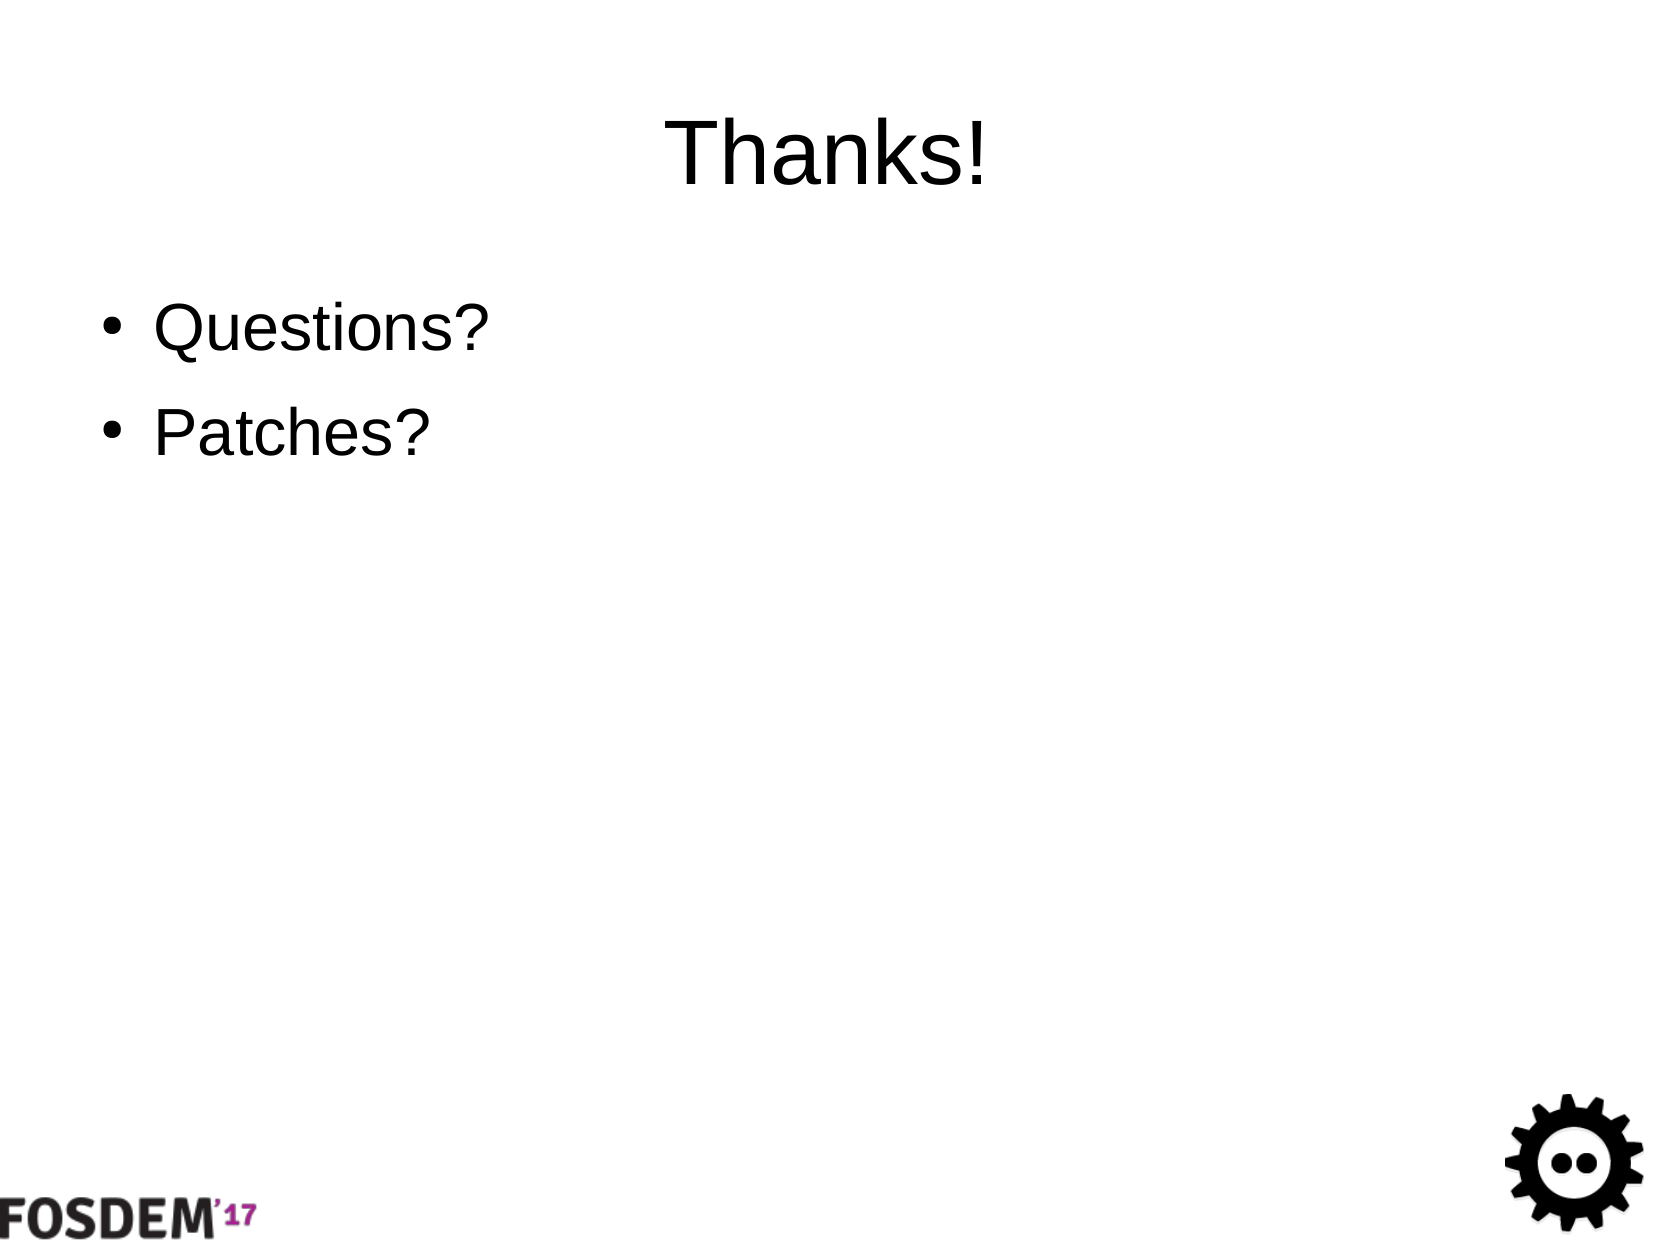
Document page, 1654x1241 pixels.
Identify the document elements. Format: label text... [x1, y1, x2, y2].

list Questions? Patches? [82, 290, 1571, 1010]
picture [0, 1196, 258, 1241]
picture [1505, 1094, 1648, 1235]
title Thanks! [82, 49, 1571, 257]
